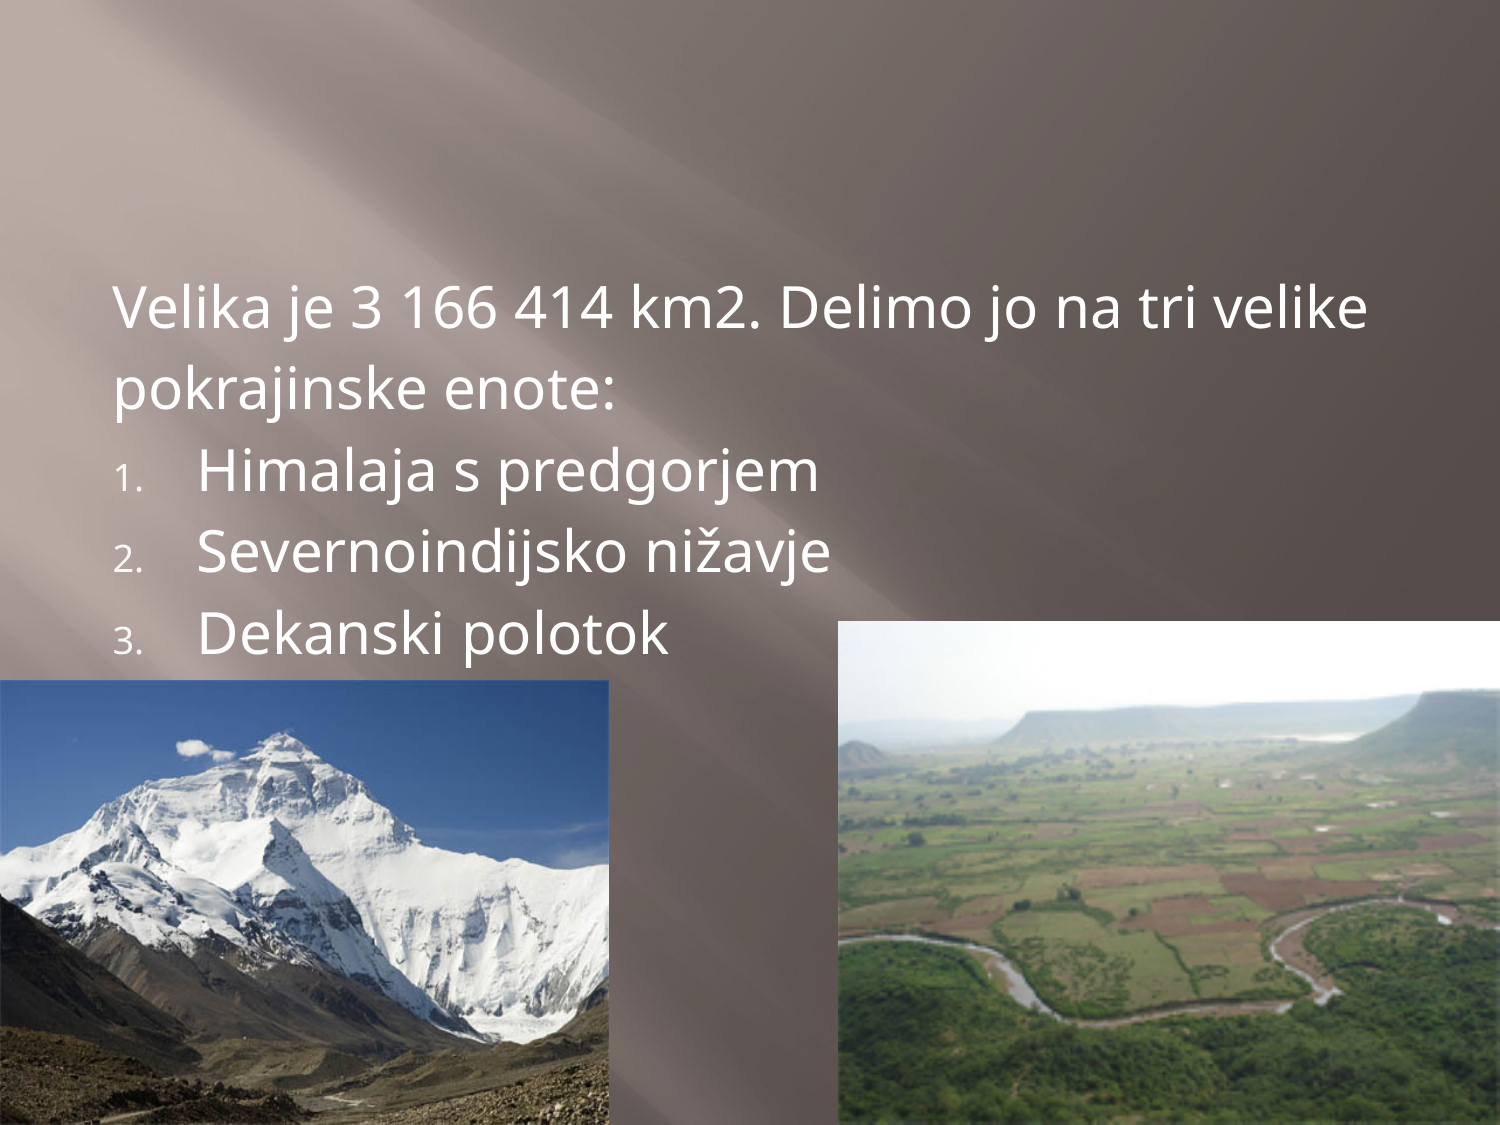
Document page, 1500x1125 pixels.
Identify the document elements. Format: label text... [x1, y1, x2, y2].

picture [0, 0, 1500, 1125]
list Velika je 3 166 414 km2. Delimo jo na tri velike pokrajinske enote: Himalaja s predgorjem Severnoindijsko nižavje Dekanski polotok [75, 262, 1425, 1035]
